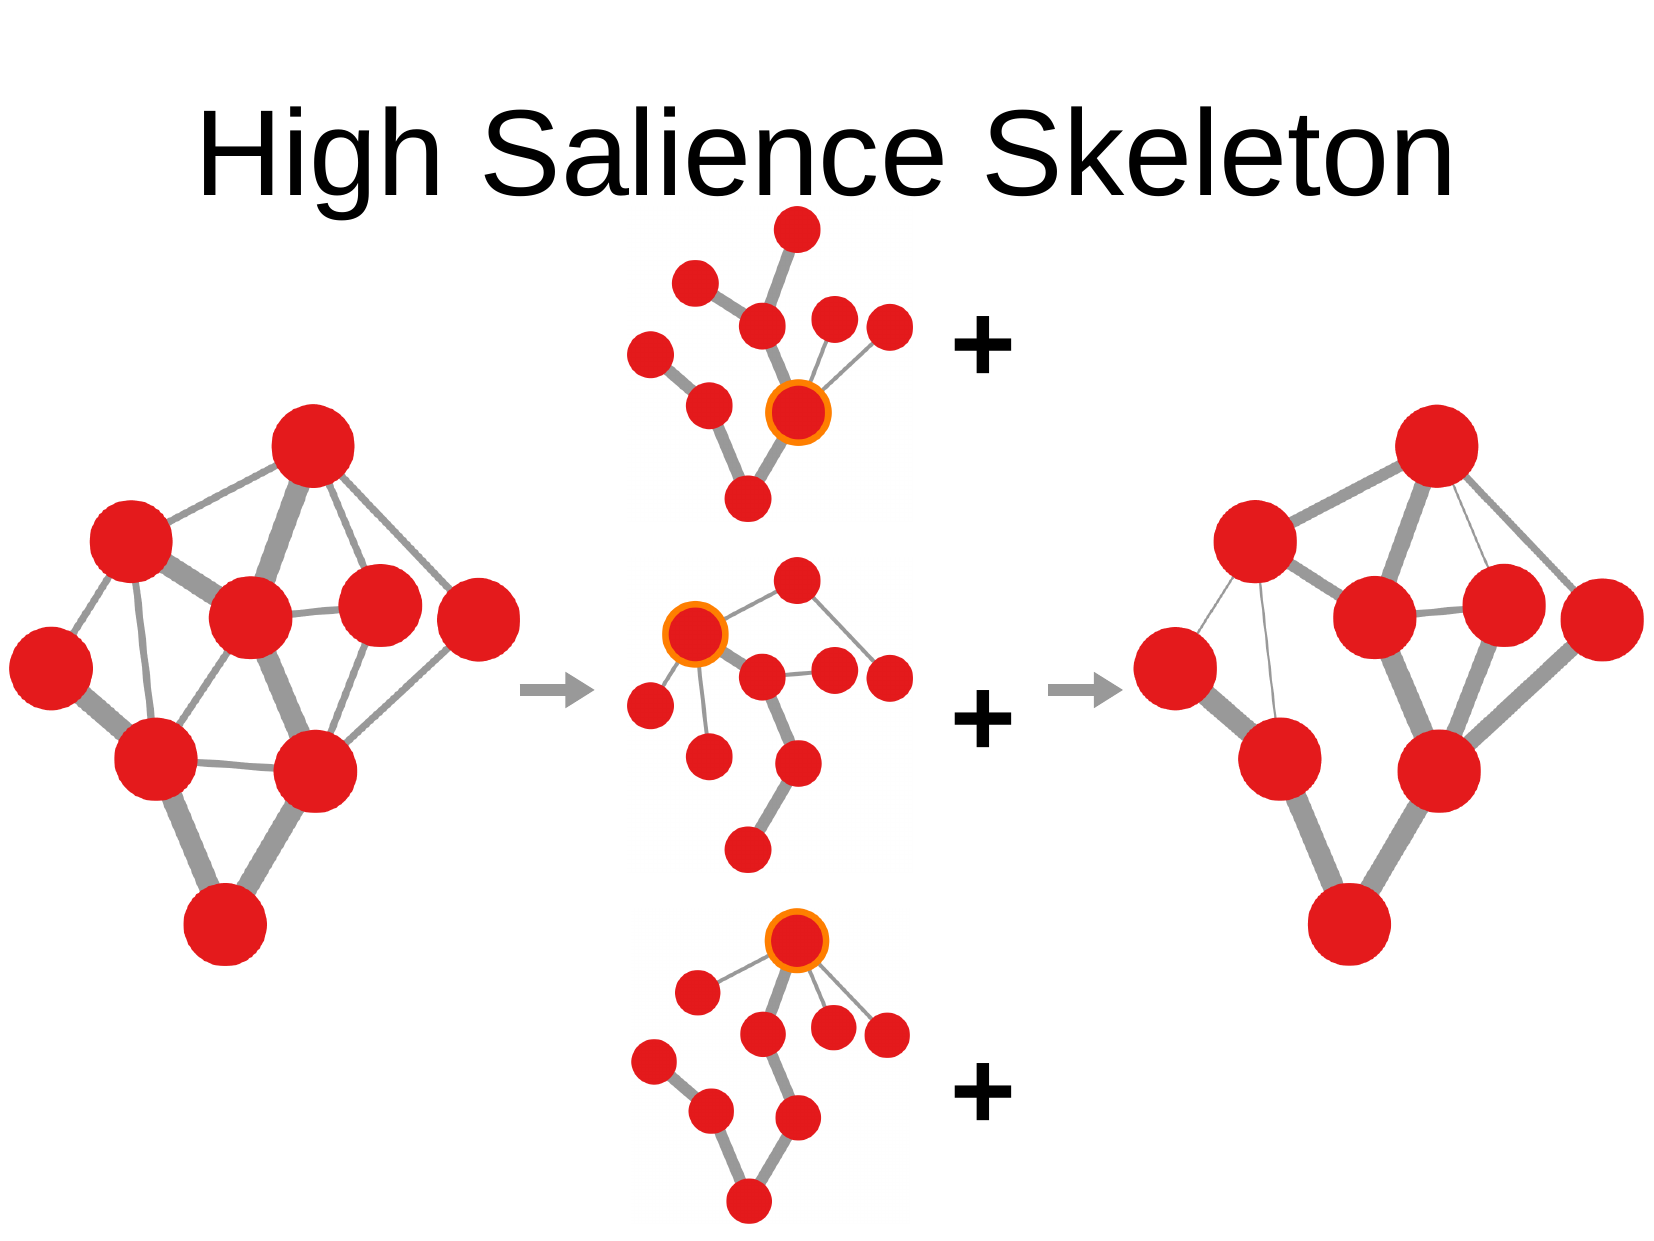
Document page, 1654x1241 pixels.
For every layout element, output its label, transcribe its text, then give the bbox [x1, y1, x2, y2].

picture [631, 908, 910, 1224]
picture [1133, 404, 1644, 967]
title High Salience Skeleton [82, 49, 1571, 257]
picture [9, 404, 520, 967]
picture [627, 557, 913, 873]
text_box + + + [935, 273, 1032, 1102]
picture [627, 206, 913, 522]
